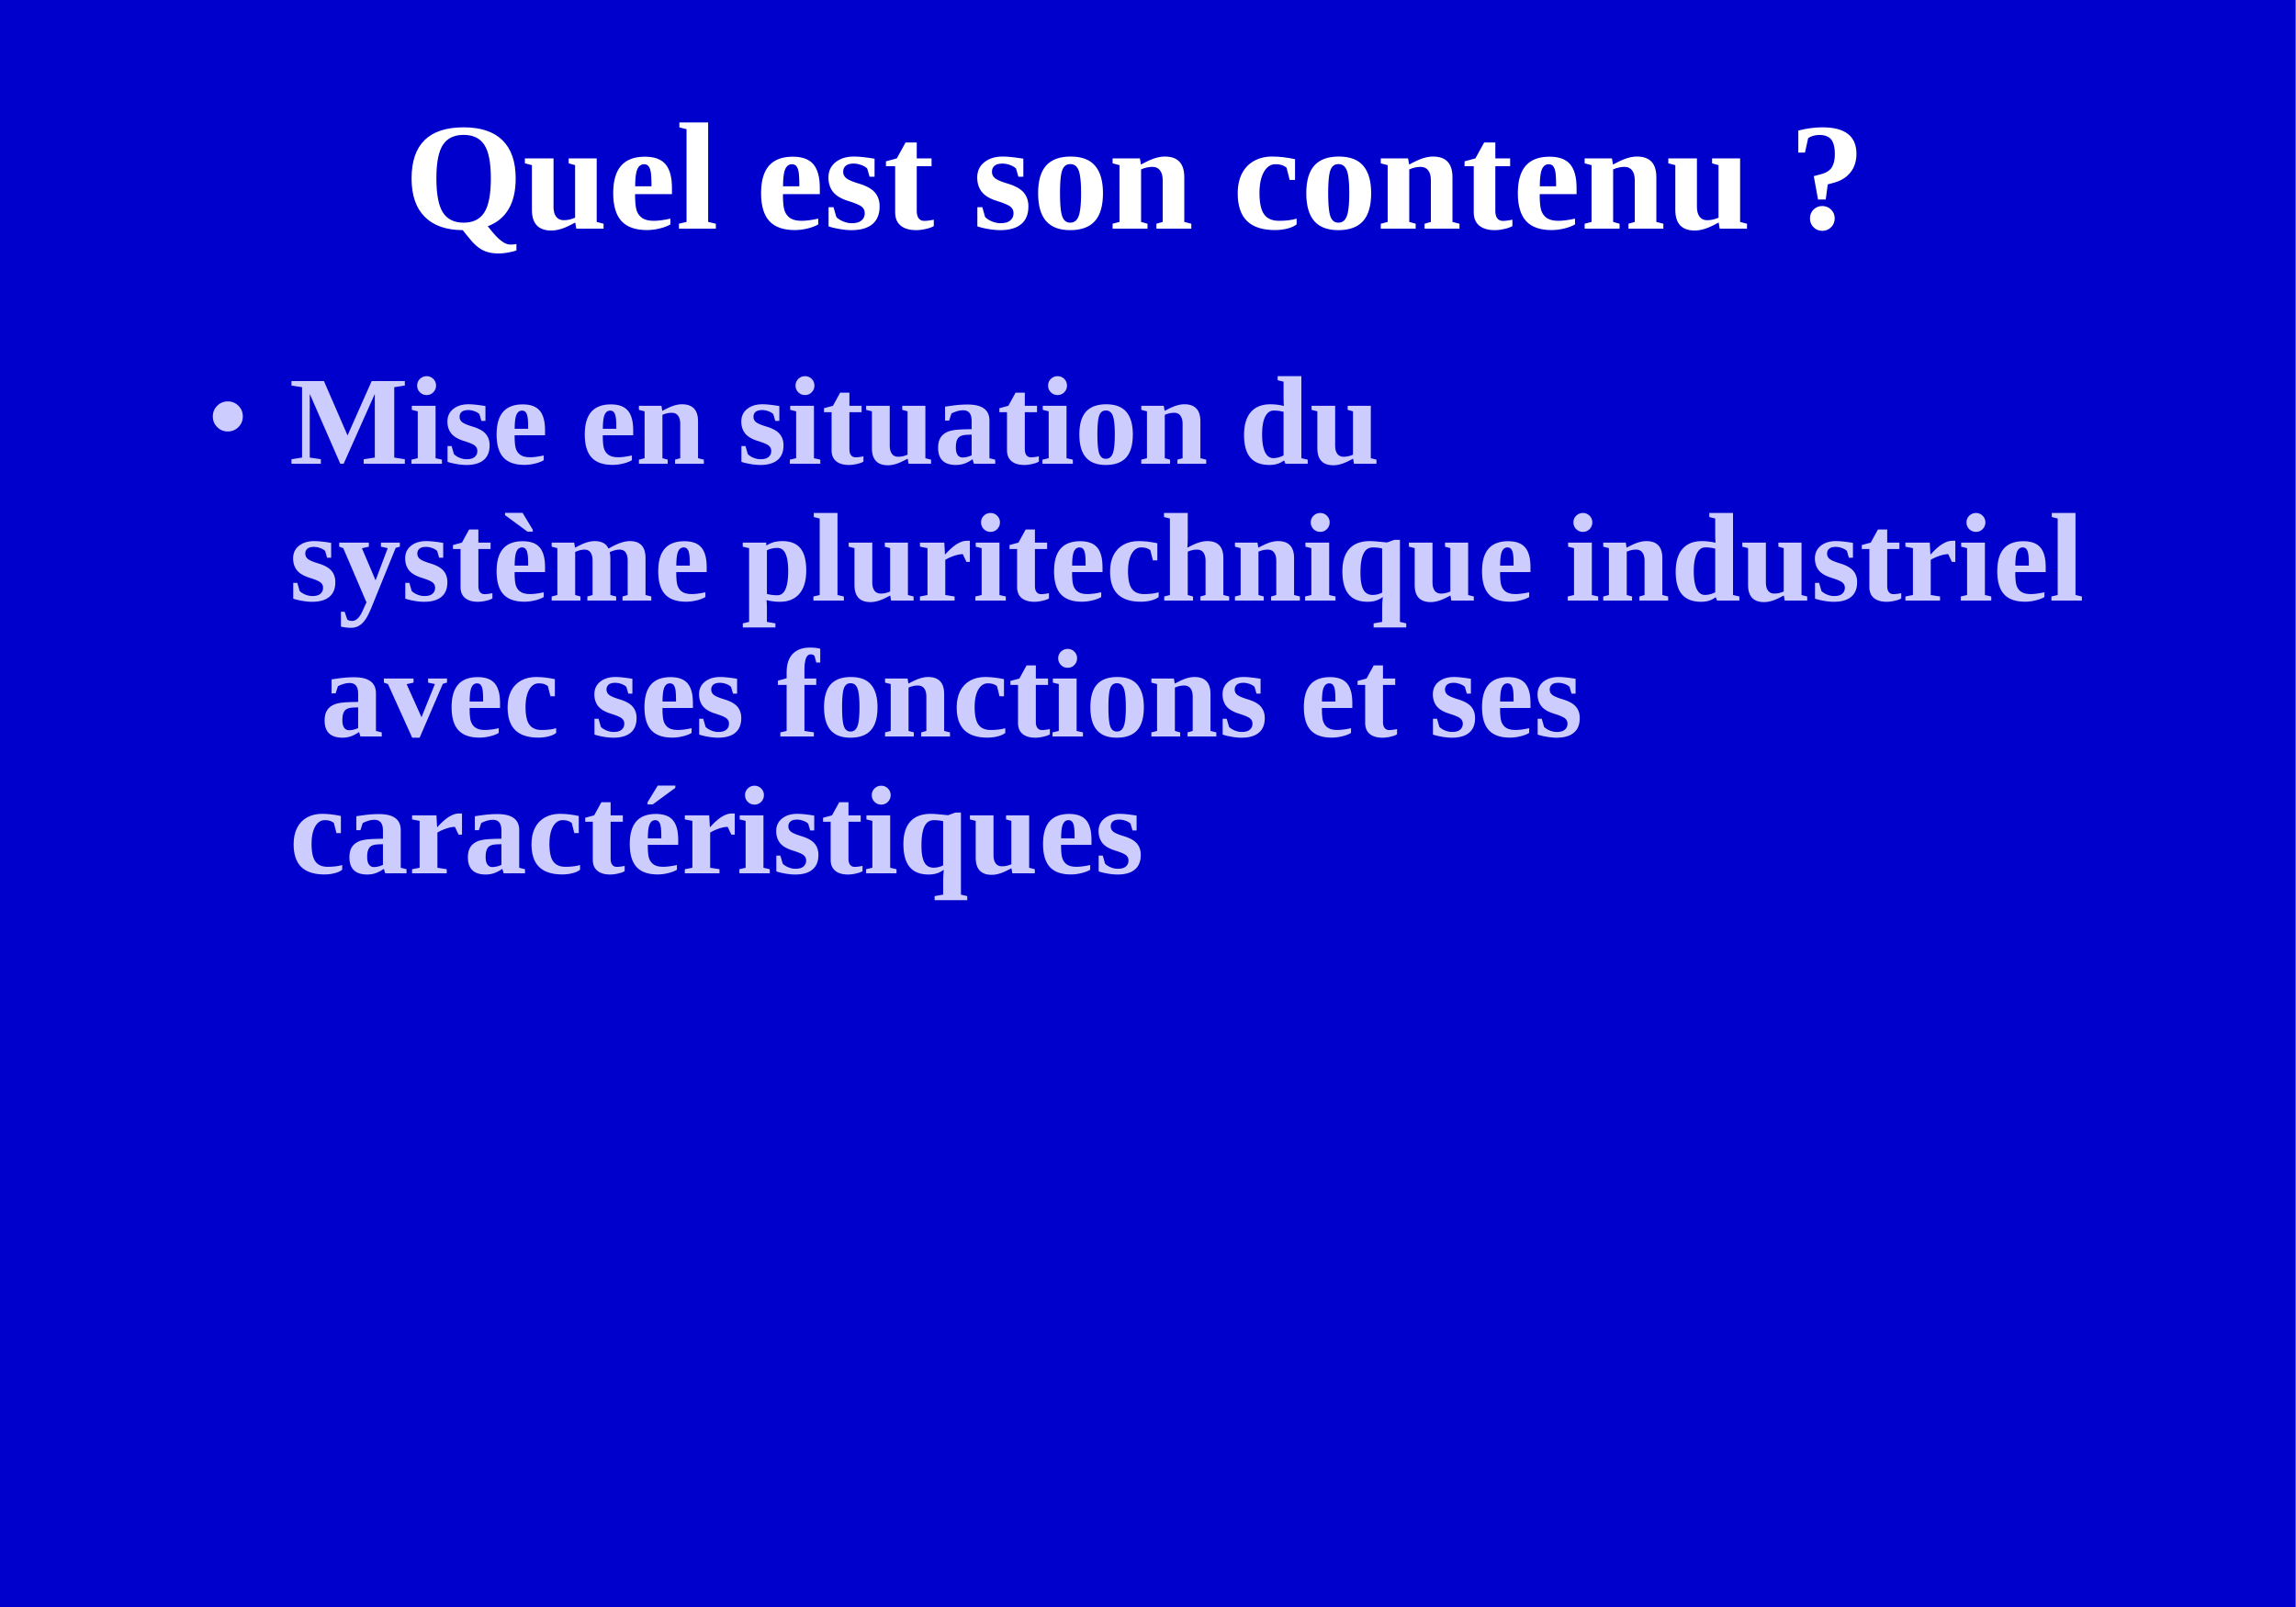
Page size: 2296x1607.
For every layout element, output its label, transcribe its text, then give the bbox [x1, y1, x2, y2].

list Mise en situation du système pluritechnique industriel avec ses fonctions et ses caractéristiques [183, 343, 2204, 912]
title Quel est son contenu ? [160, 34, 2112, 303]
